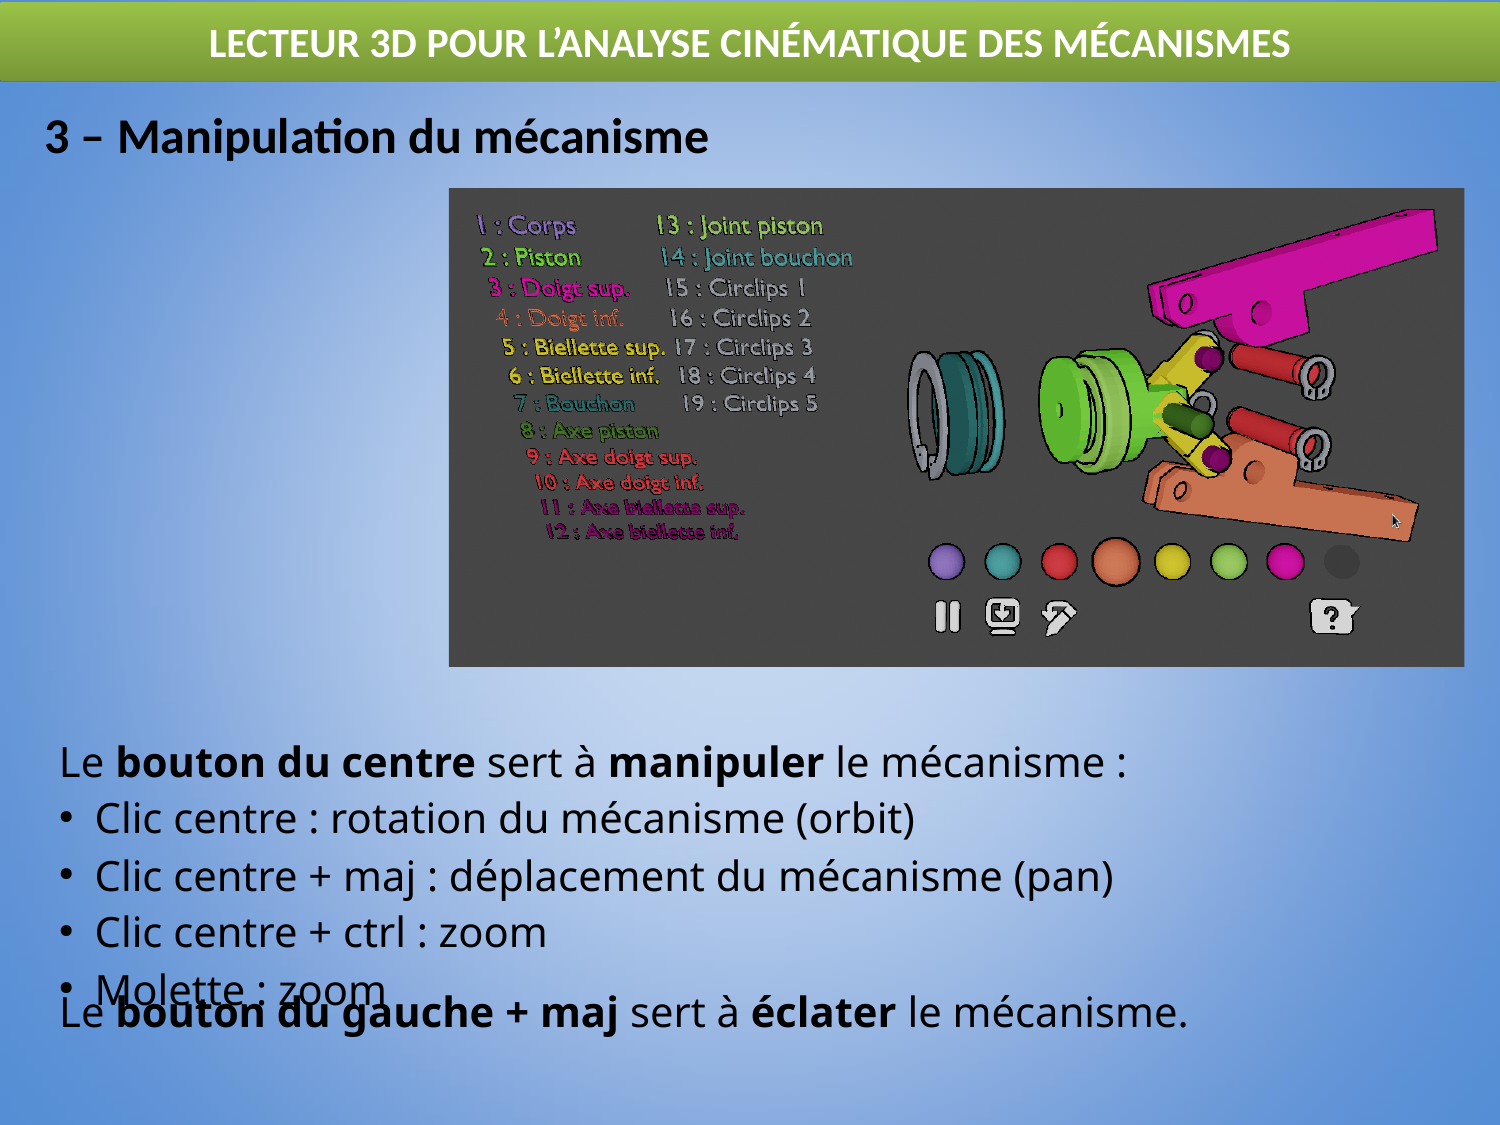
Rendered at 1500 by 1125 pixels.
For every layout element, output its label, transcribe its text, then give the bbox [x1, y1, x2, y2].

text_box Le bouton du centre sert à manipuler le mécanisme : Clic centre : rotation du mécanisme (orbit) Clic centre + maj : déplacement du mécanisme (pan) Clic centre + ctrl : zoom Molette : zoom [59, 732, 1441, 942]
text_box Lecteur 3D pour l’analyse cinématique des mécanismes [0, 2, 1500, 81]
text_box Le bouton du gauche + maj sert à éclater le mécanisme. [59, 982, 1453, 1042]
text_box 3 – Manipulation du mécanisme [44, 109, 884, 159]
picture [0, 81, 1500, 1125]
